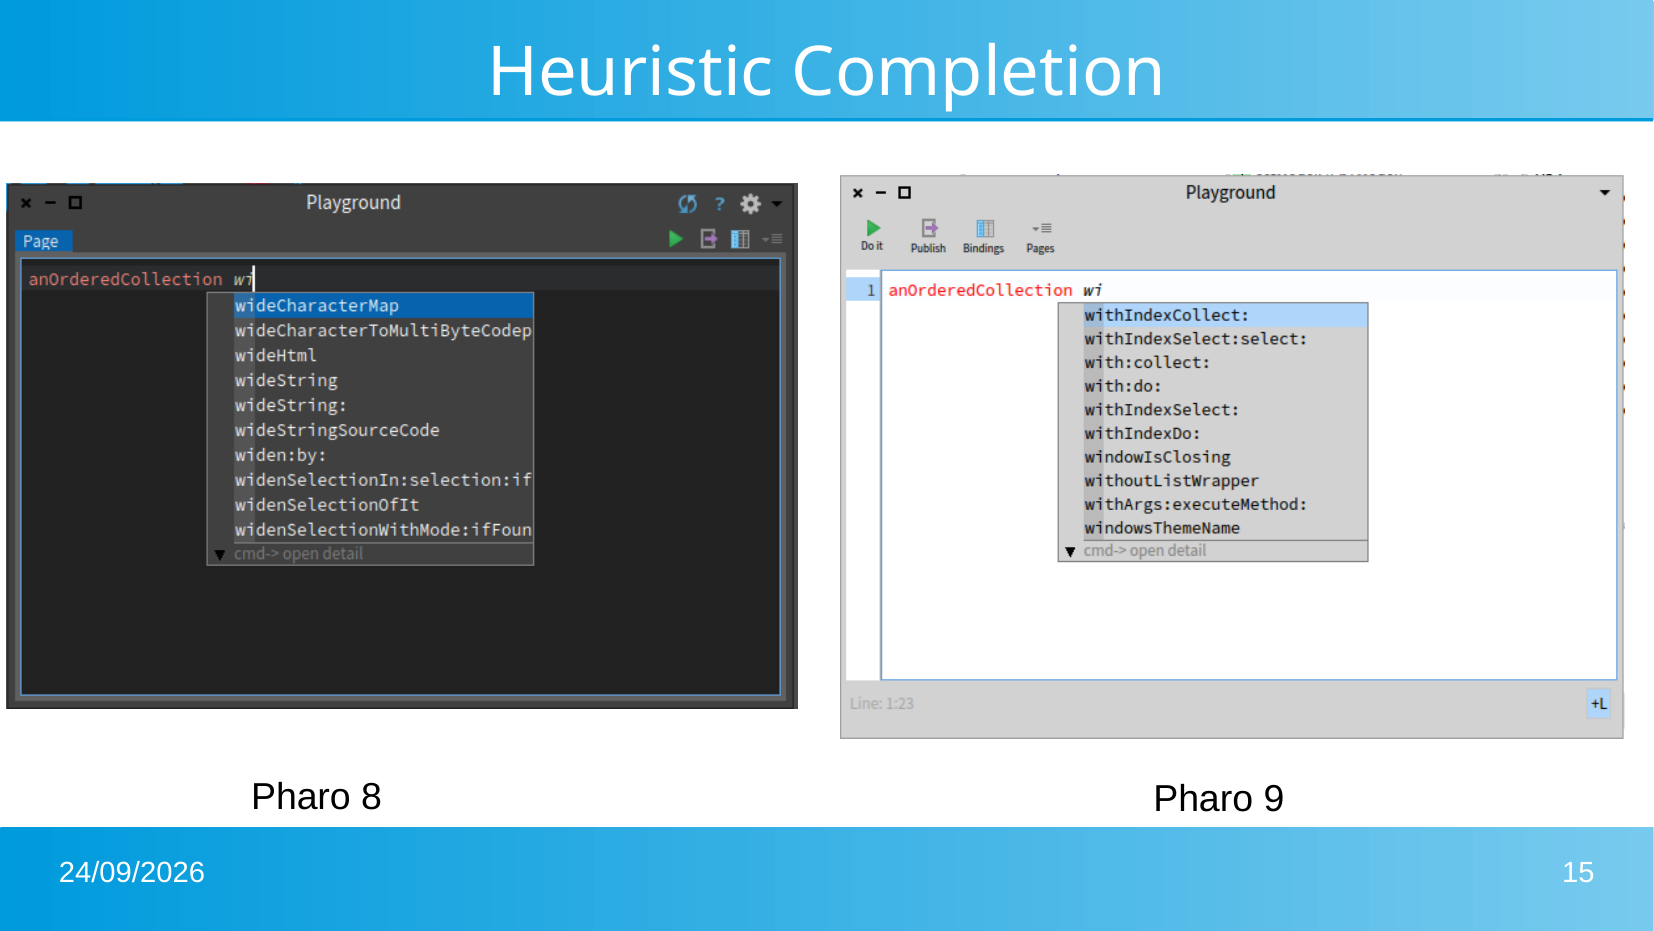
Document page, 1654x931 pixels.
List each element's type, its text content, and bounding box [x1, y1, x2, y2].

text_box Pharo 8 [236, 767, 397, 825]
picture [840, 174, 1625, 739]
picture [6, 183, 798, 709]
text_box Pharo 9 [1138, 769, 1300, 827]
title Heuristic Completion [59, 28, 1595, 109]
